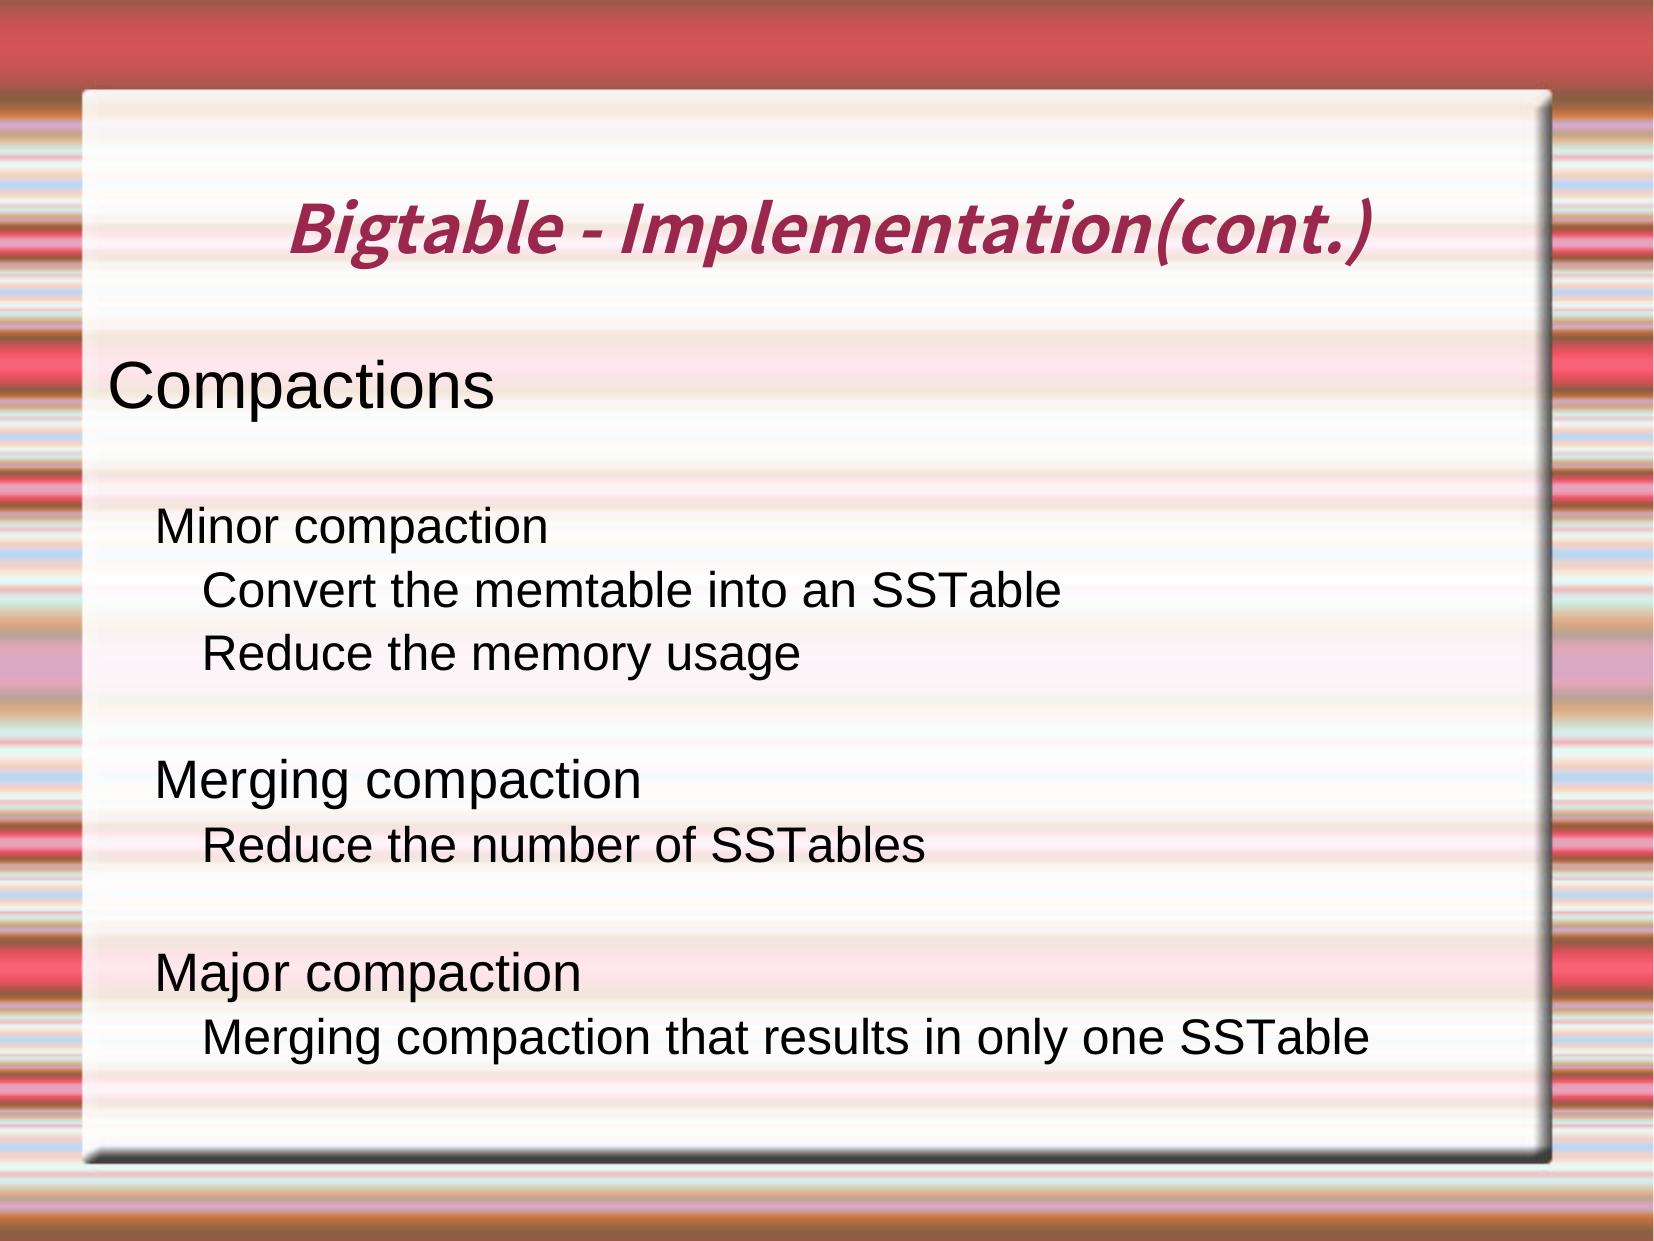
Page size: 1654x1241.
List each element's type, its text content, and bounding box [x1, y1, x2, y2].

picture [0, 0, 1654, 1241]
title Bigtable - Implementation(cont.) [121, 120, 1534, 328]
list Compactions Minor compaction Convert the memtable into an SSTable Reduce the memory usage Merging compaction Reduce the number of SSTables Major compaction Merging compaction that results in only one SSTable [95, 354, 1477, 1176]
